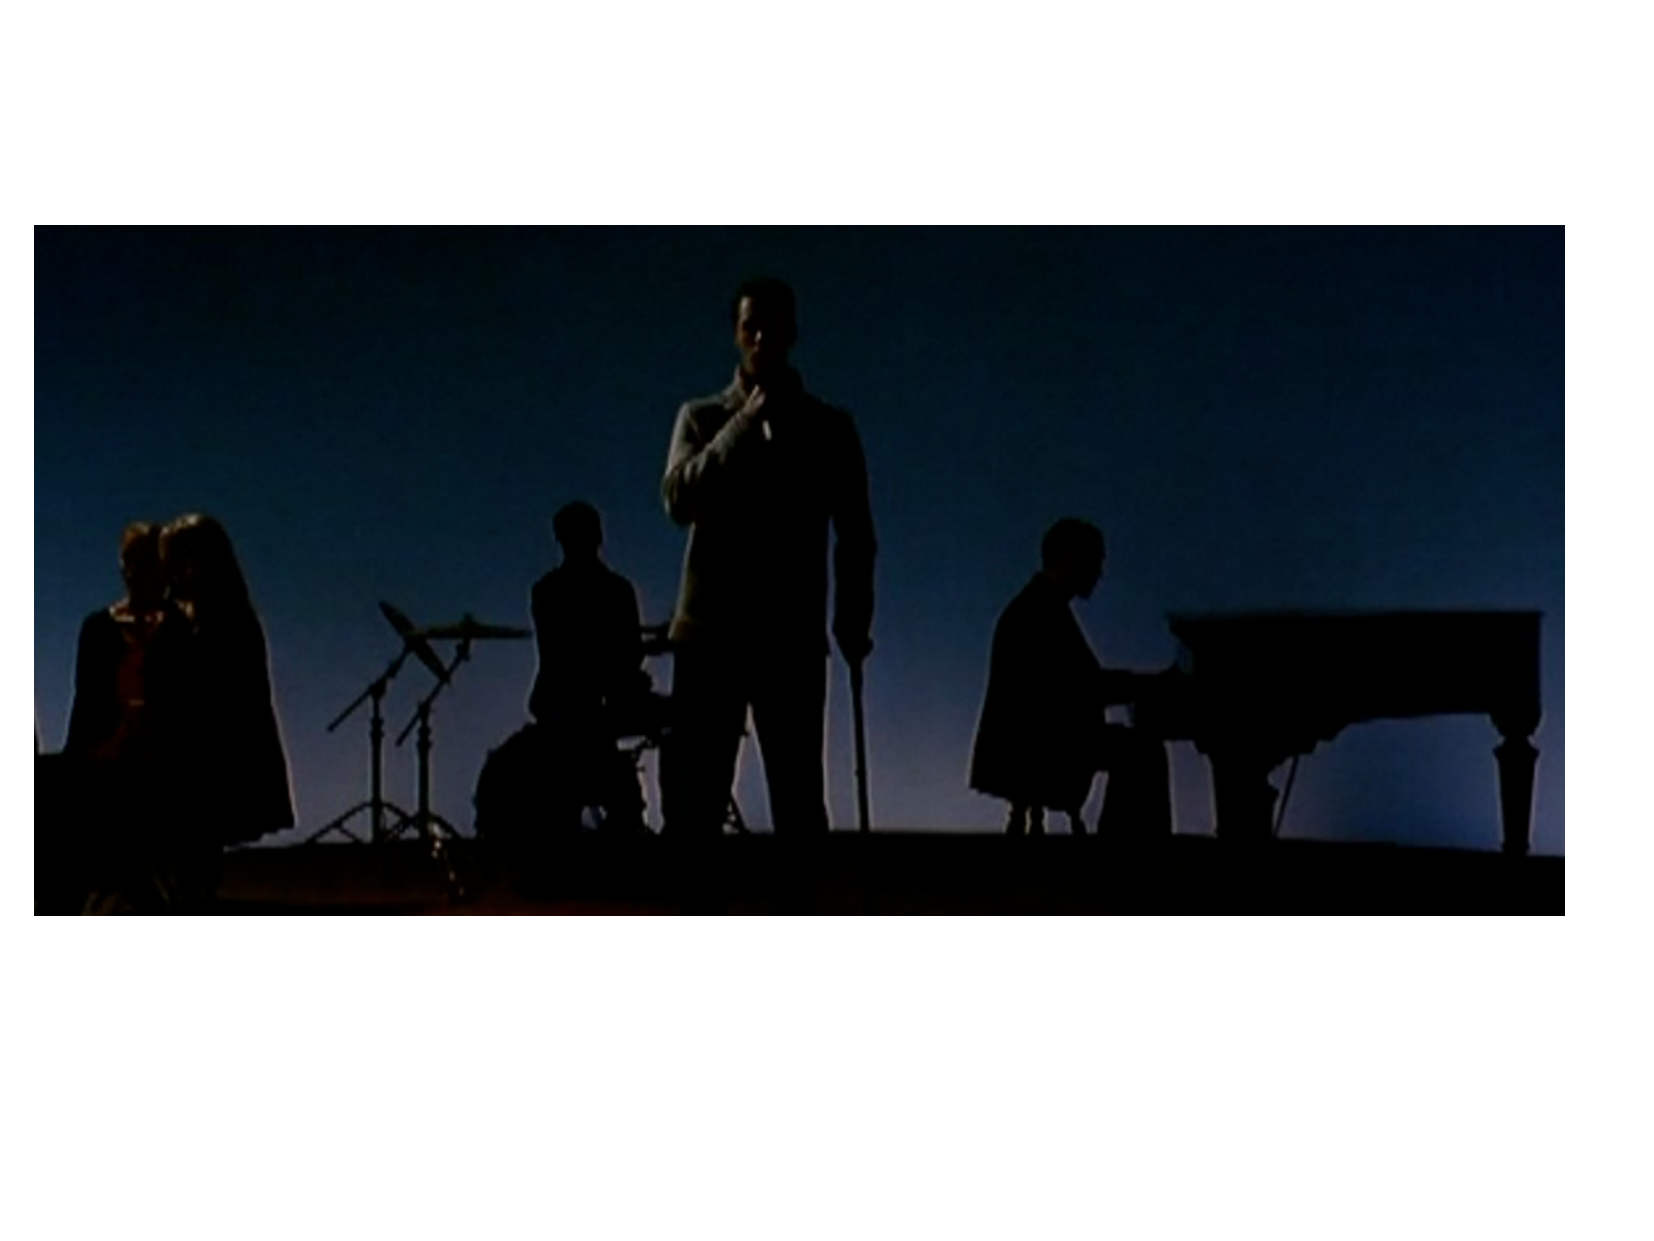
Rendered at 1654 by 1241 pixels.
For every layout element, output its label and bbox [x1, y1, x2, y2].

picture [34, 225, 1565, 916]
